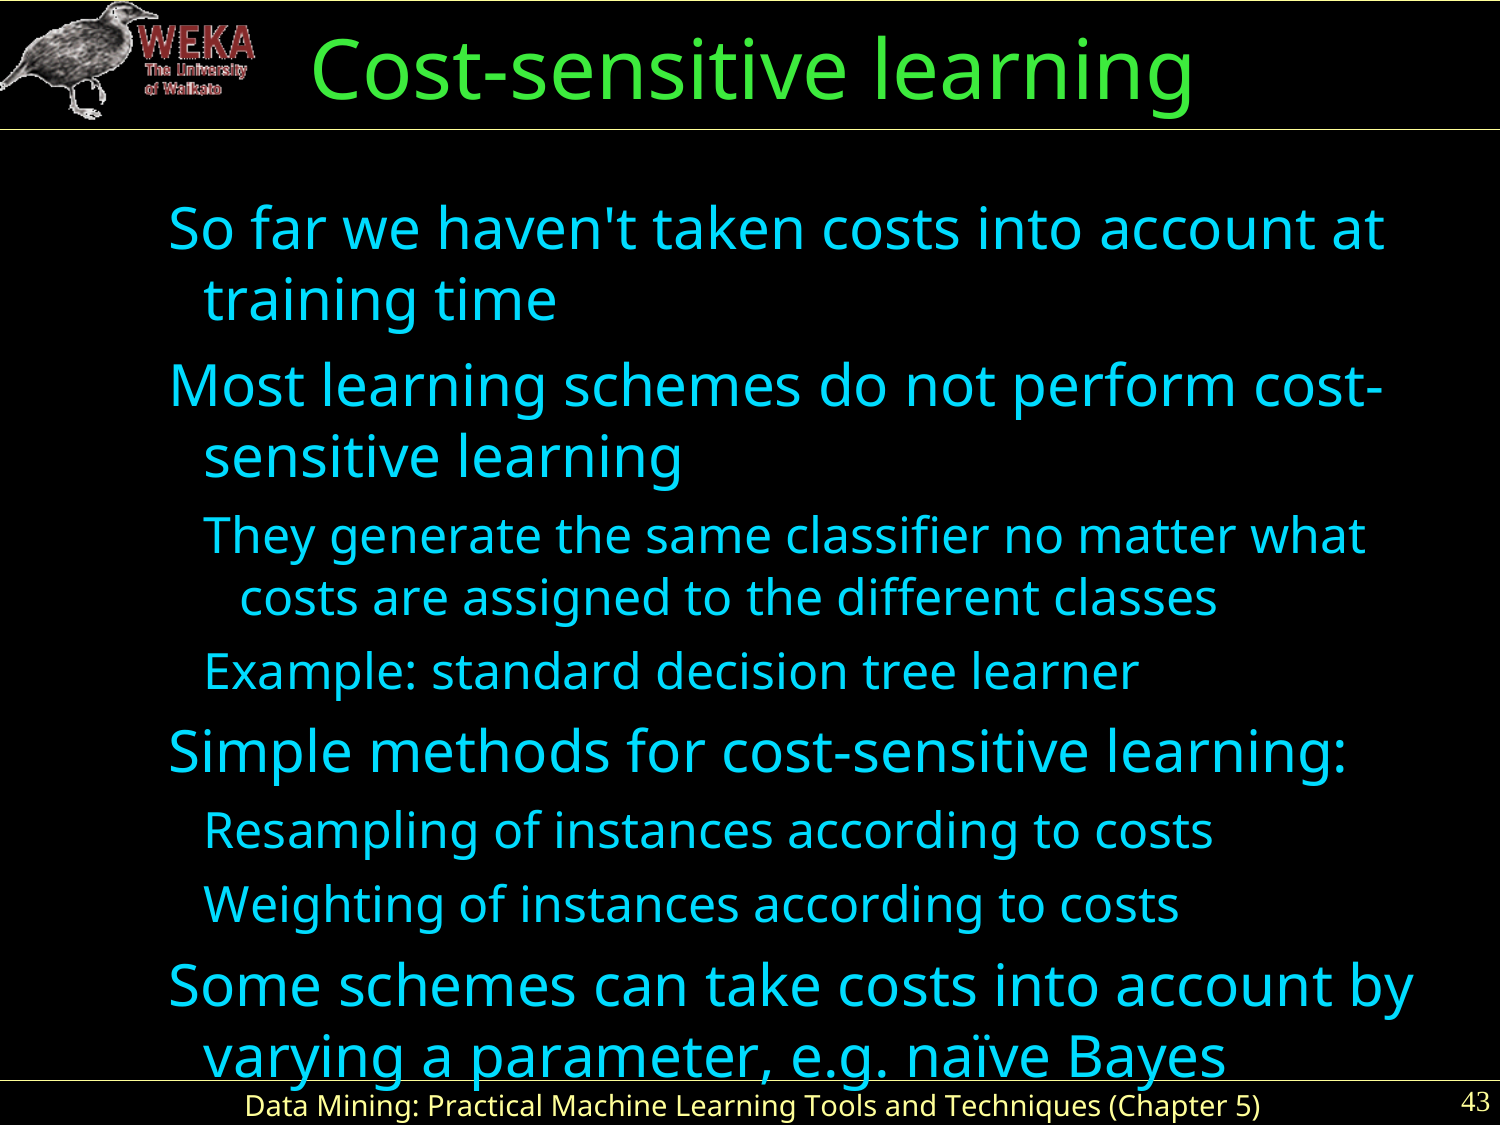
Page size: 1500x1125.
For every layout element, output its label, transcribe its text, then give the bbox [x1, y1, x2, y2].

title Cost-sensitive learning [295, 0, 1500, 148]
picture [0, 1, 266, 129]
text_box So far we haven't taken costs into account at training time Most learning schemes do not perform cost-sensitive learning They generate the same classifier no matter what costs are assigned to the different classes Example: standard decision tree learner Simple methods for cost-sensitive learning: Resampling of instances according to costs Weighting of instances according to costs Some schemes can take costs into account by varying a parameter, e.g. naïve Bayes [118, 185, 1447, 978]
